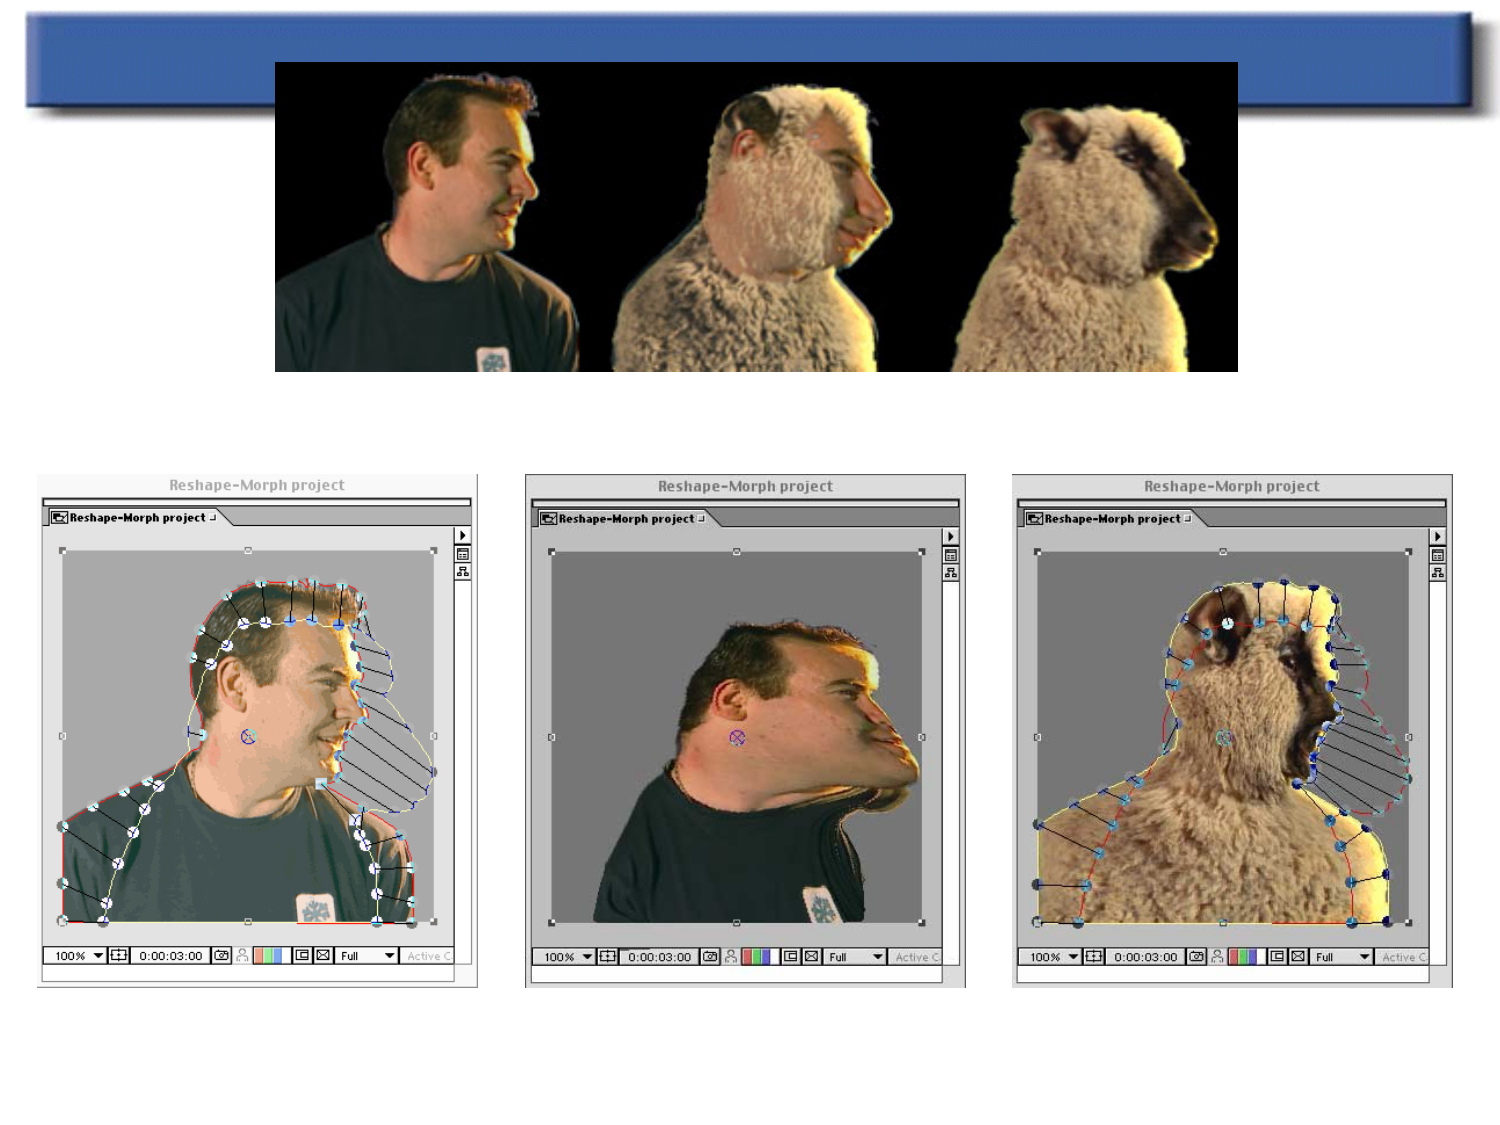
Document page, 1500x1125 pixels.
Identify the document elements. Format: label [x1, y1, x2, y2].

picture [1012, 474, 1453, 988]
picture [24, 9, 1500, 372]
picture [37, 474, 478, 988]
picture [525, 474, 966, 988]
